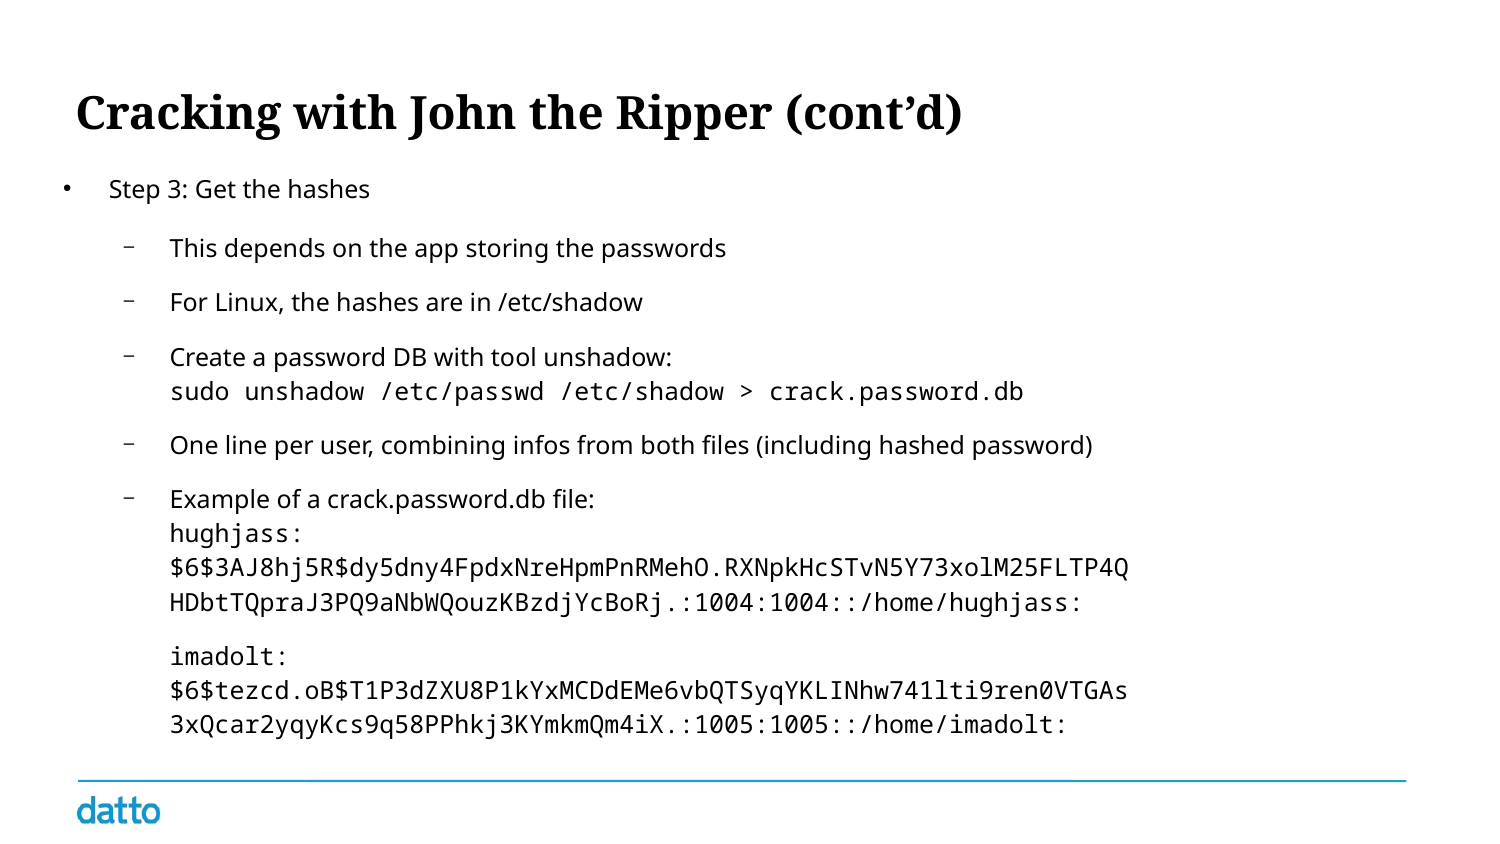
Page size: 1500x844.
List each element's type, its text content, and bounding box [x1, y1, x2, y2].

picture [136, 796, 160, 824]
picture [146, 808, 156, 819]
picture [82, 808, 91, 819]
list Step 3: Get the hashes This depends on the app storing the passwords For Linux, the hashes are in /etc/shadow Create a password DB with tool unshadow: sudo unshadow /etc/passwd /etc/shadow > crack.password.db One line per user, combining infos from both files (including hashed password) Example of a crack.password.db file: hughjass:$6$3AJ8hj5R$dy5dny4FpdxNreHpmPnRMehO.RXNpkHcSTvN5Y73xolM25FLTP4QHDbtTQpraJ3PQ9aNbWQouzKBzdjYcBoRj.:1004:1004::/home/hughjass: imadolt:$6$tezcd.oB$T1P3dZXU8P1kYxMCDdEMe6vbQTSyqYKLINhw741lti9ren0VTGAs3xQcar2yqyKcs9q58PPhkj3KYmkmQm4iX.:1005:1005::/home/imadolt: [47, 171, 1141, 751]
picture [77, 796, 91, 808]
title Cracking with John the Ripper (cont’d) [75, 51, 1404, 172]
picture [95, 796, 133, 824]
picture [122, 808, 133, 824]
